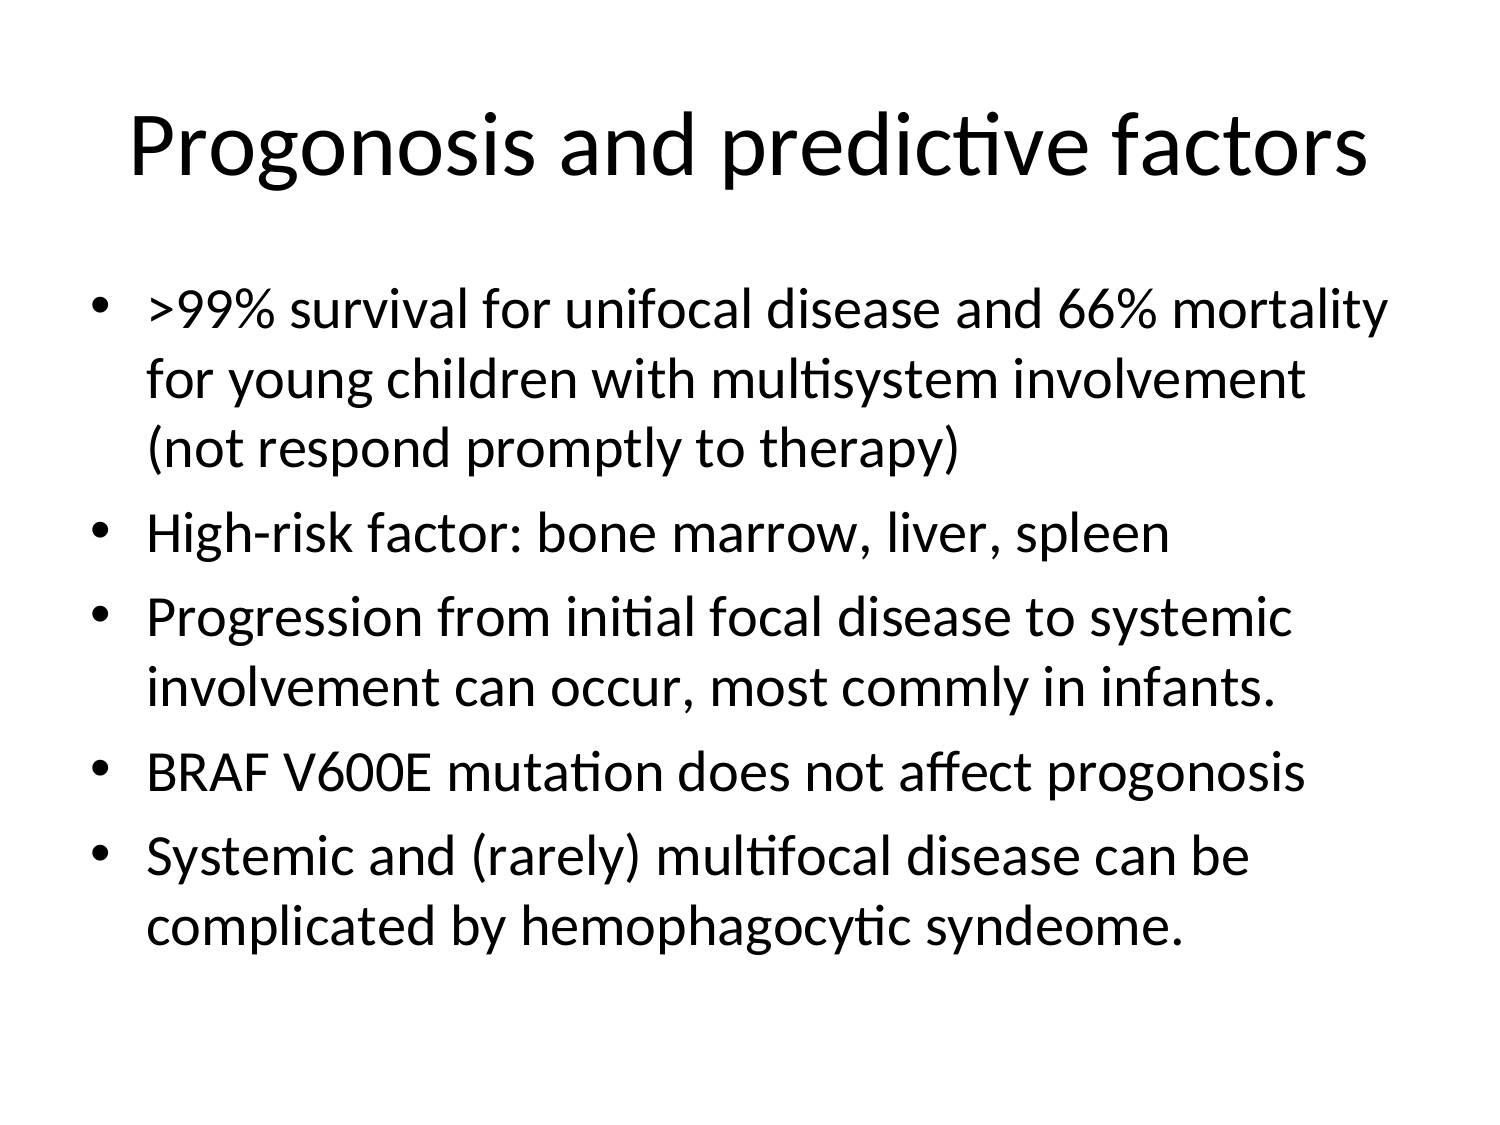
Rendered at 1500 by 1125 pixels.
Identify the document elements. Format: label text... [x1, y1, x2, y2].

list >99% survival for unifocal disease and 66% mortality for young children with multisystem involvement (not respond promptly to therapy) High-risk factor: bone marrow, liver, spleen Progression from initial focal disease to systemic involvement can occur, most commly in infants. BRAF V600E mutation does not affect progonosis Systemic and (rarely) multifocal disease can be complicated by hemophagocytic syndeome. [75, 262, 1426, 1005]
title Progonosis and predictive factors [75, 45, 1426, 233]
